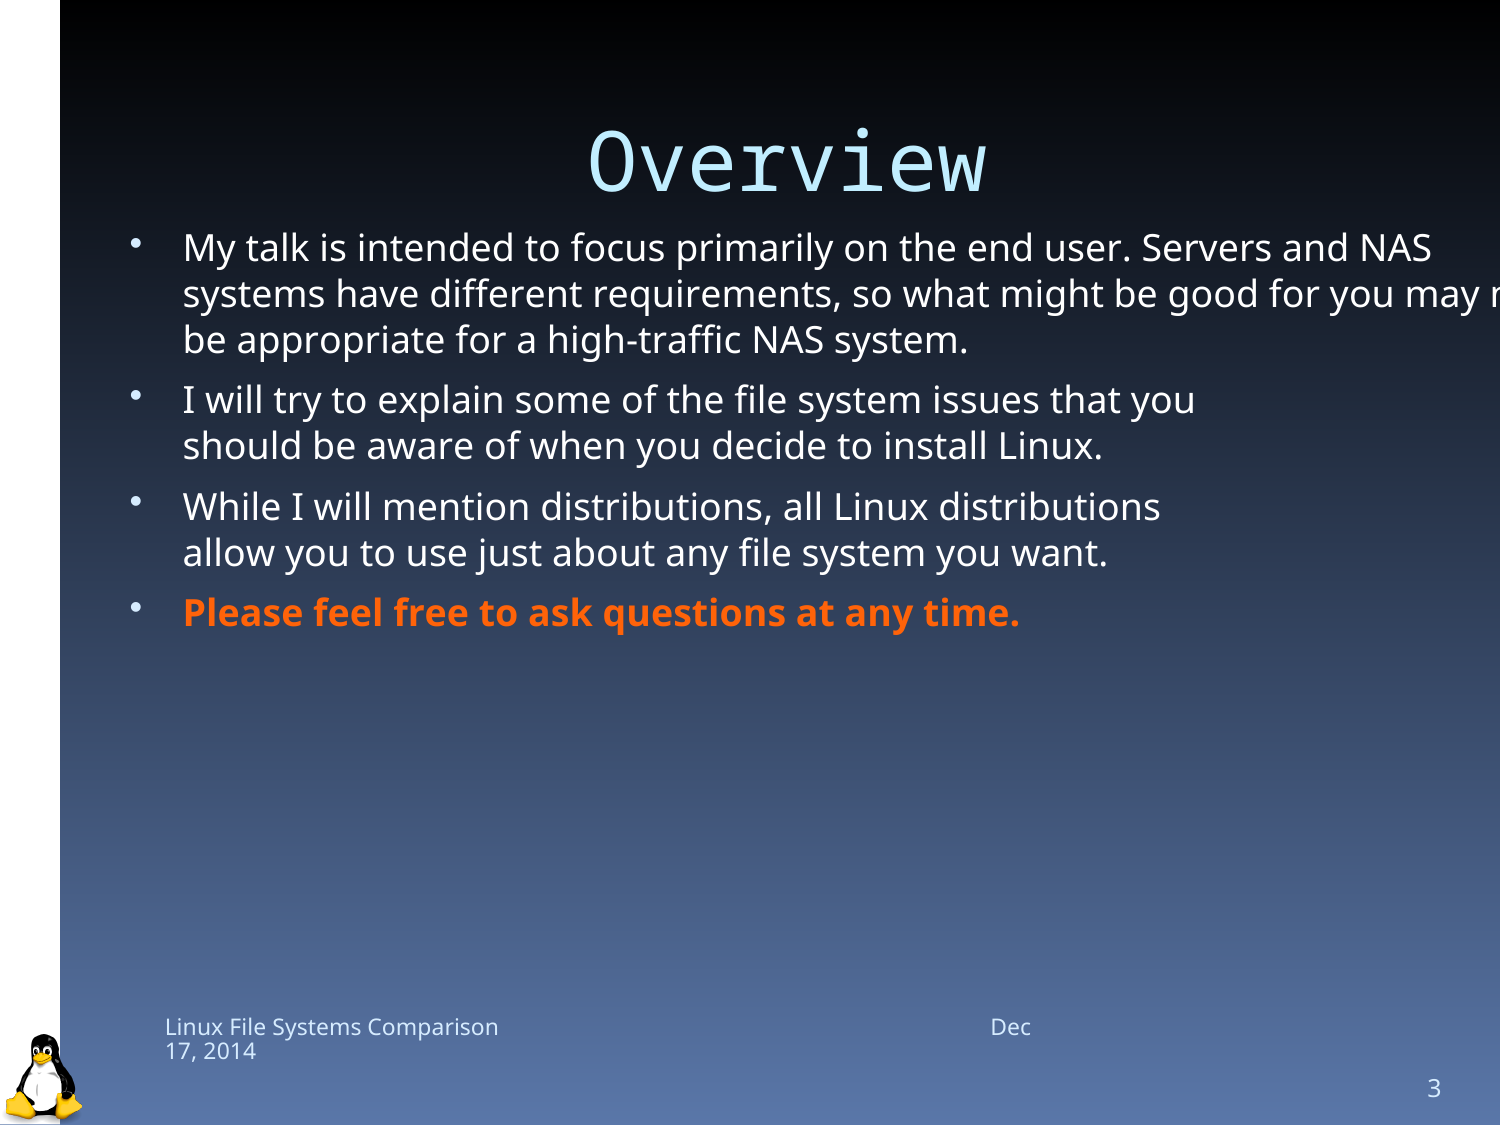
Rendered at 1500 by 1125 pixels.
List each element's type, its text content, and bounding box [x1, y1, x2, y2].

title Overview [150, 84, 1426, 224]
list My talk is intended to focus primarily on the end user. Servers and NAS systems have different requirements, so what might be good for you may not be appropriate for a high-traffic NAS system. I will try to explain some of the file system issues that you should be aware of when you decide to install Linux. While I will mention distributions, all Linux distributions allow you to use just about any file system you want. Please feel free to ask questions at any time. [112, 224, 1500, 1125]
picture [0, 1034, 82, 1125]
